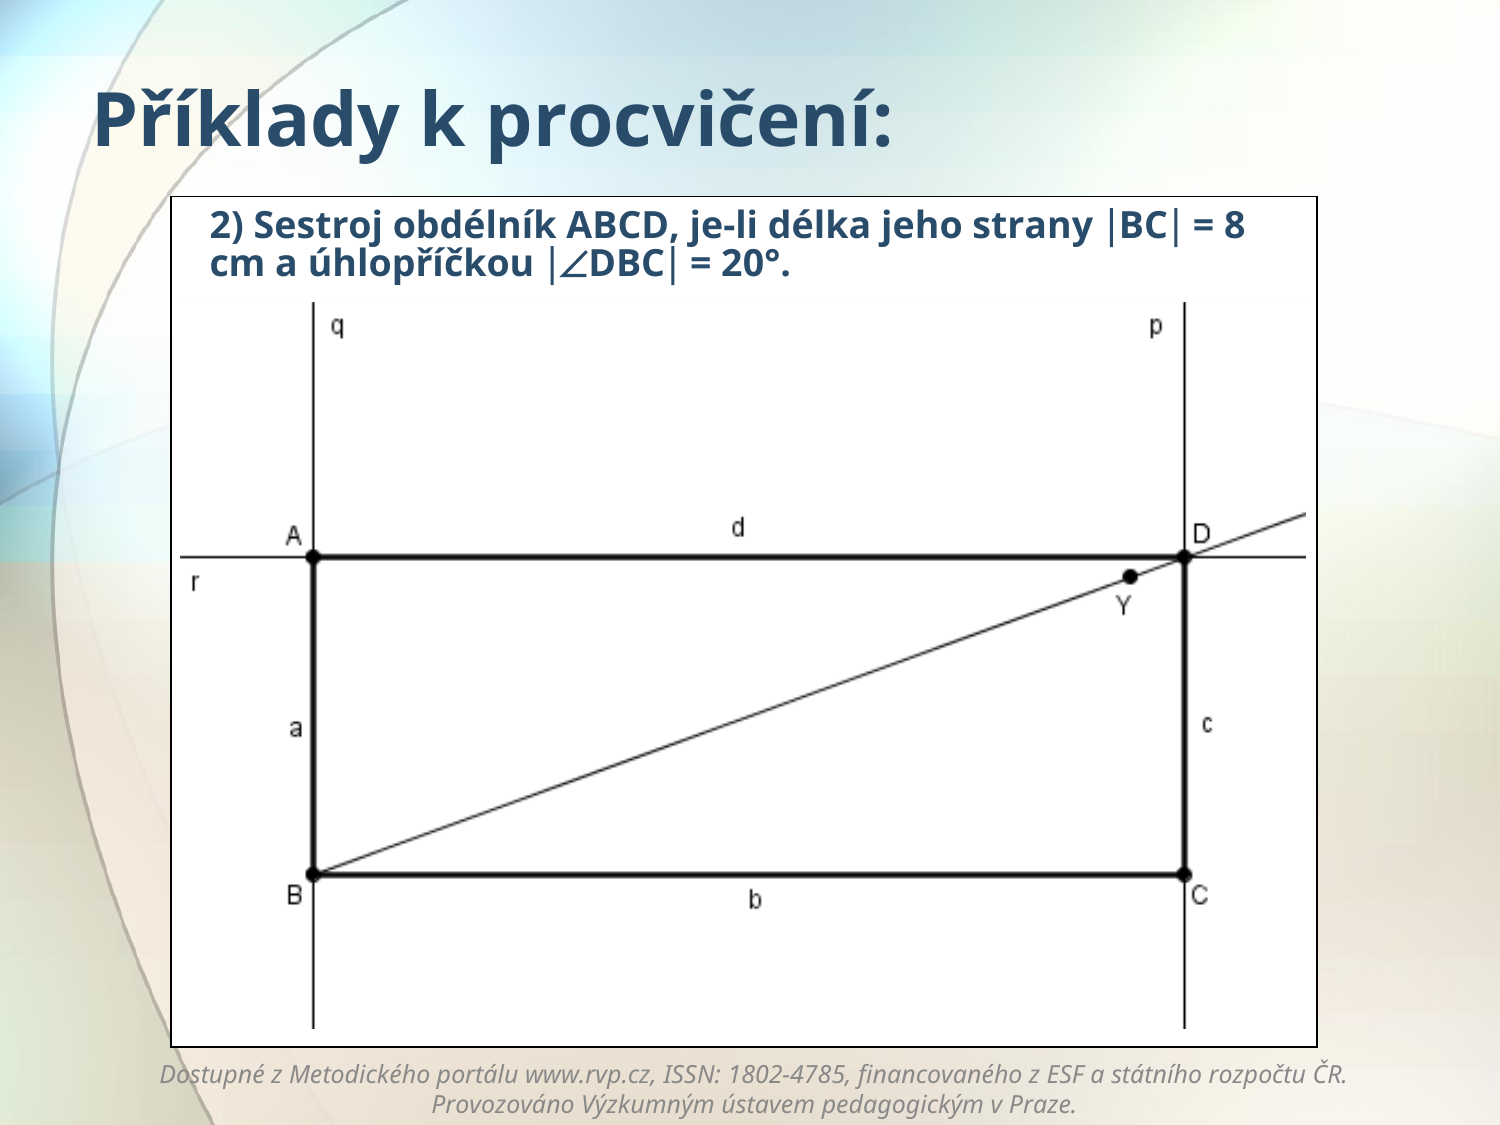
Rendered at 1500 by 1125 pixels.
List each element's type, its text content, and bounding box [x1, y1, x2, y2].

title Příklady k procvičení: [76, 74, 1412, 177]
picture [0, 0, 1500, 1125]
text_box 2) Sestroj obdélník ABCD, je-li délka jeho strany BC = 8 cm a úhlopříčkou DBC = 20°. [194, 198, 1317, 294]
text_box [171, 196, 1317, 1047]
